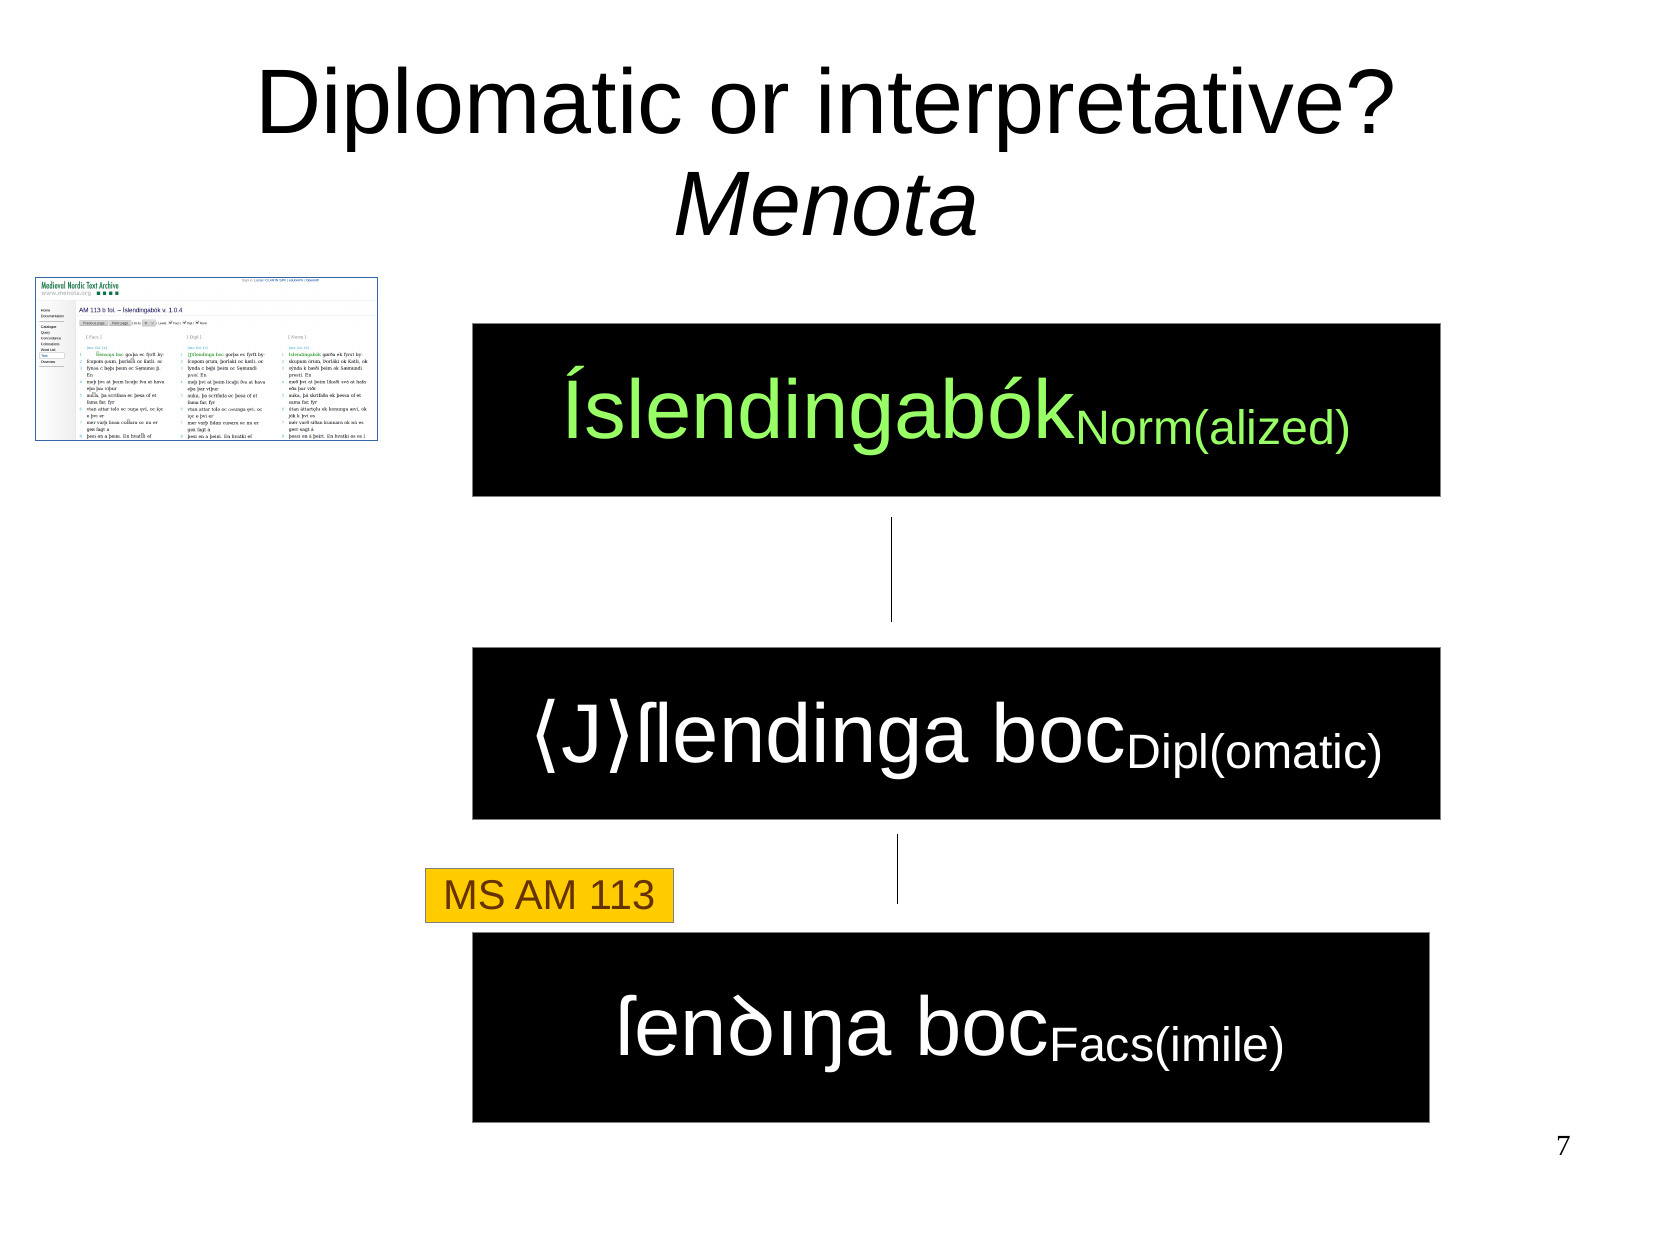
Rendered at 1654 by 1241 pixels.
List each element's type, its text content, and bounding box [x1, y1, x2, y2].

picture [35, 277, 378, 441]
text_box MS AM 113 [425, 868, 674, 923]
text_box ſenꝺıŋa bocFacs(imile) [472, 932, 1430, 1123]
title Diplomatic or interpretative? Menota [82, 49, 1571, 257]
text_box ÍslendingabókNorm(alized) [472, 323, 1441, 497]
text_box ⟨J⟩ſlendinga bocDipl(omatic) [472, 647, 1441, 820]
